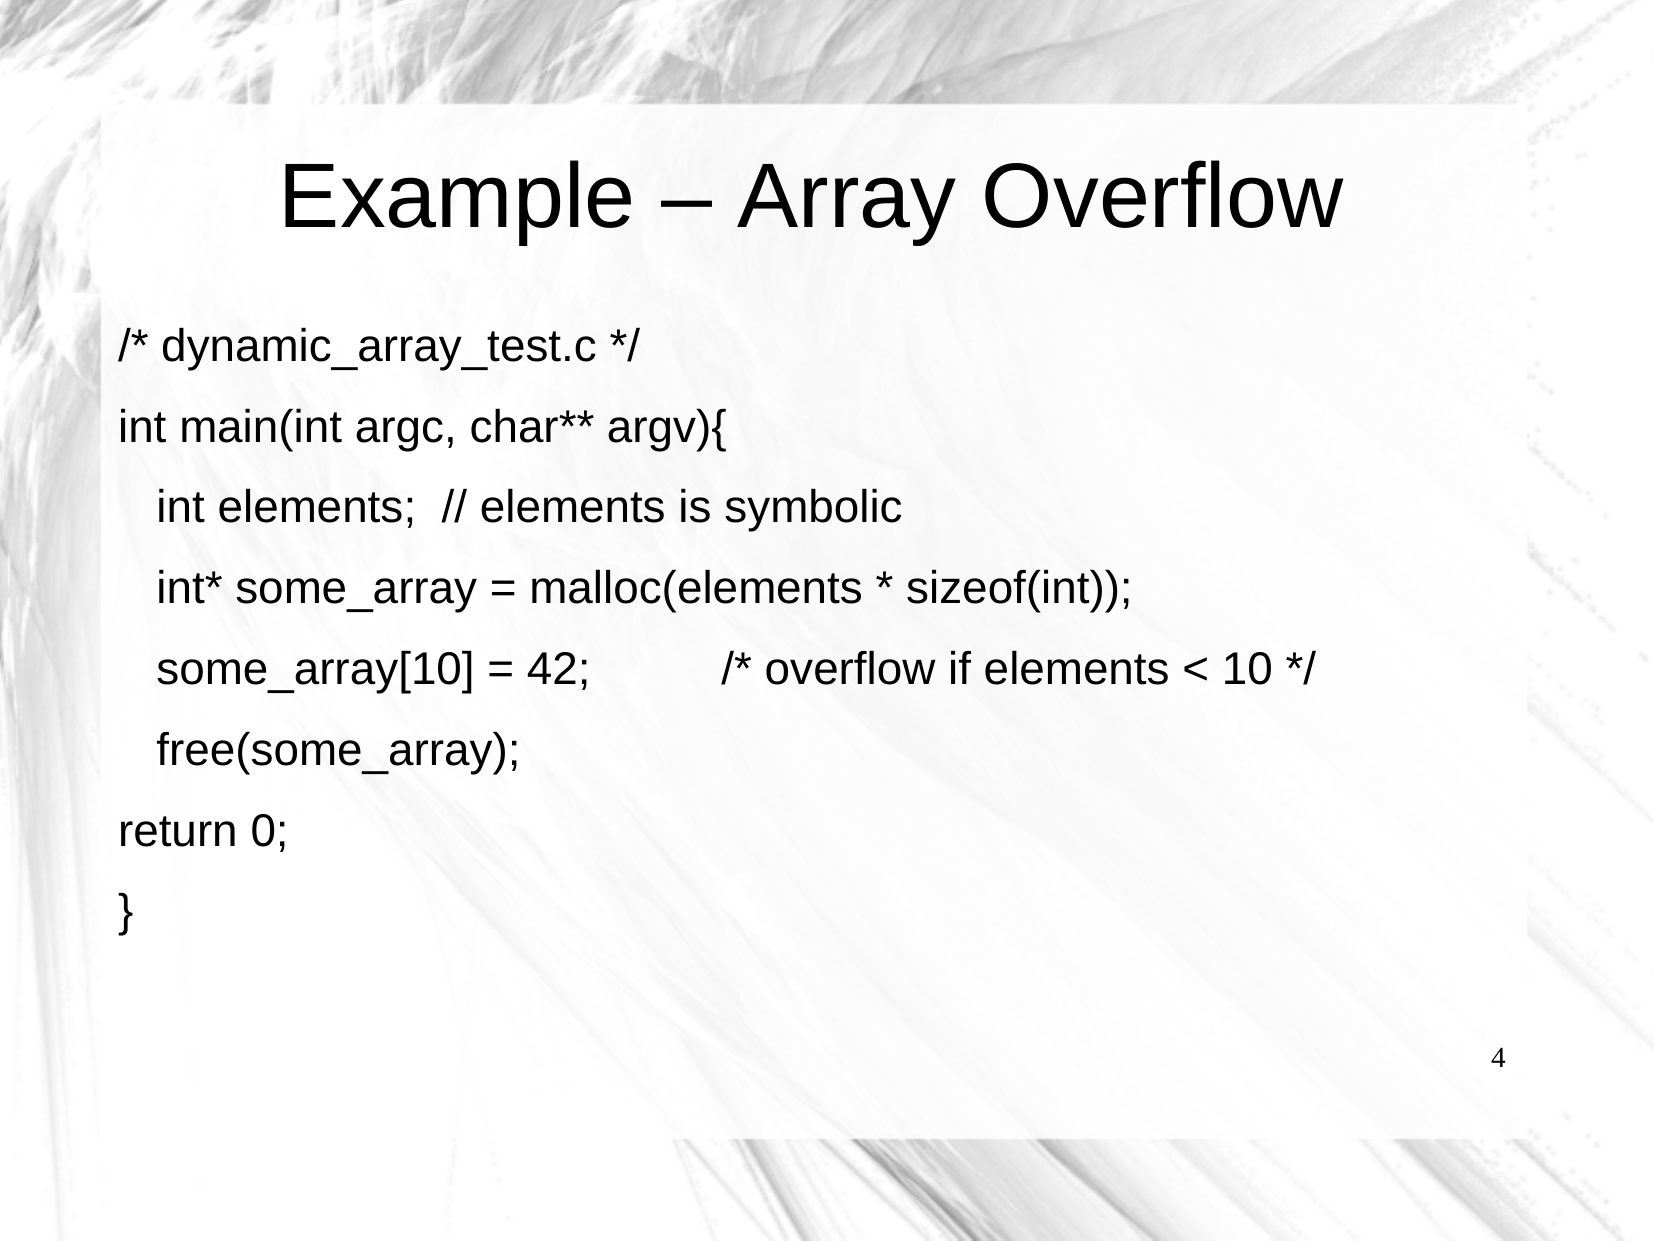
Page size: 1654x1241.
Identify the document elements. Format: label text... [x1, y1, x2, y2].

title Example – Array Overflow [118, 112, 1506, 281]
picture [0, 0, 1654, 1241]
list /* dynamic_array_test.c */ int main(int argc, char** argv){ int elements; // elements is symbolic int* some_array = malloc(elements * sizeof(int)); some_array[10] = 42; /* overflow if elements < 10 */ free(some_array); return 0; } [118, 319, 1571, 1039]
